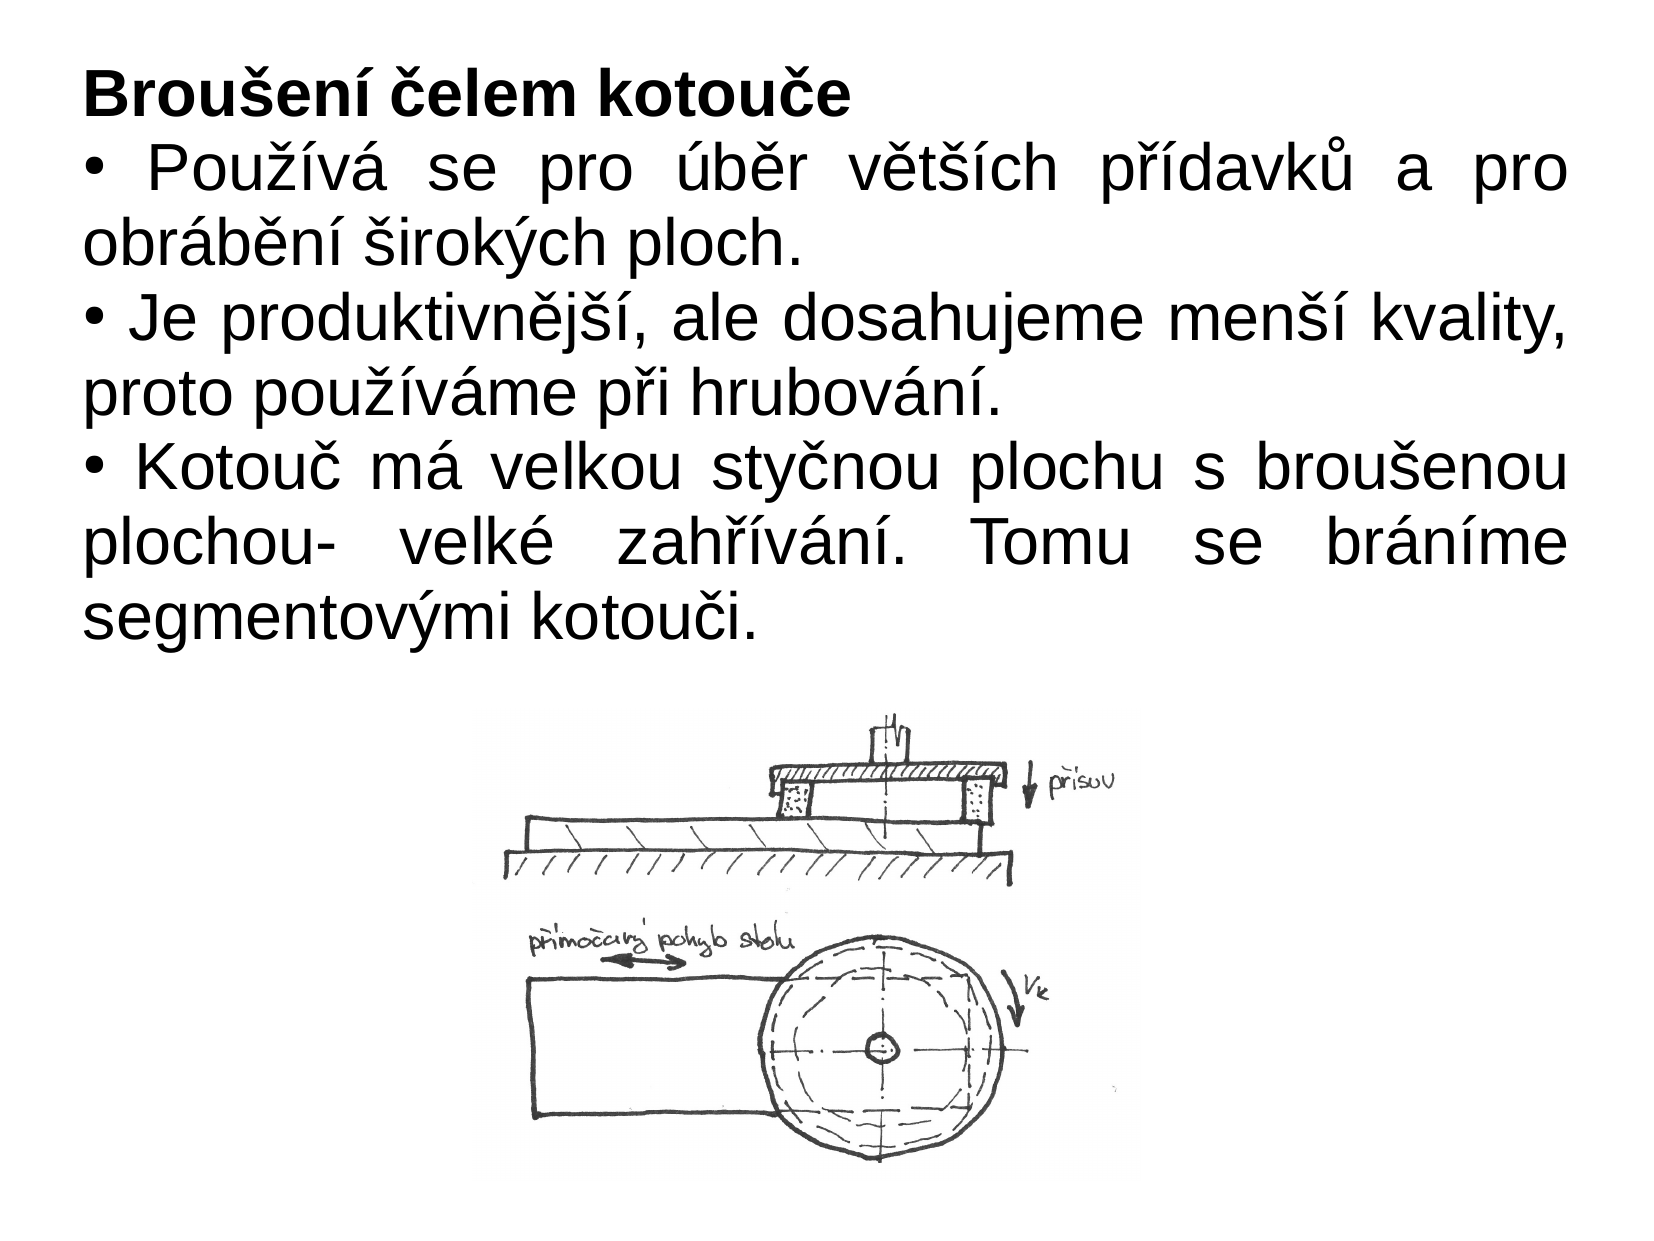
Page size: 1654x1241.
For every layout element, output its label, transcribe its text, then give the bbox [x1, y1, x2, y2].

picture [472, 708, 1141, 1182]
subtitle Broušení čelem kotouče Používá se pro úběr větších přídavků a pro obrábění širokých ploch. Je produktivnější, ale dosahujeme menší kvality, proto používáme při hrubování. Kotouč má velkou styčnou plochu s broušenou plochou- velké zahřívání. Tomu se bráníme segmentovými kotouči. [82, 55, 1571, 1103]
